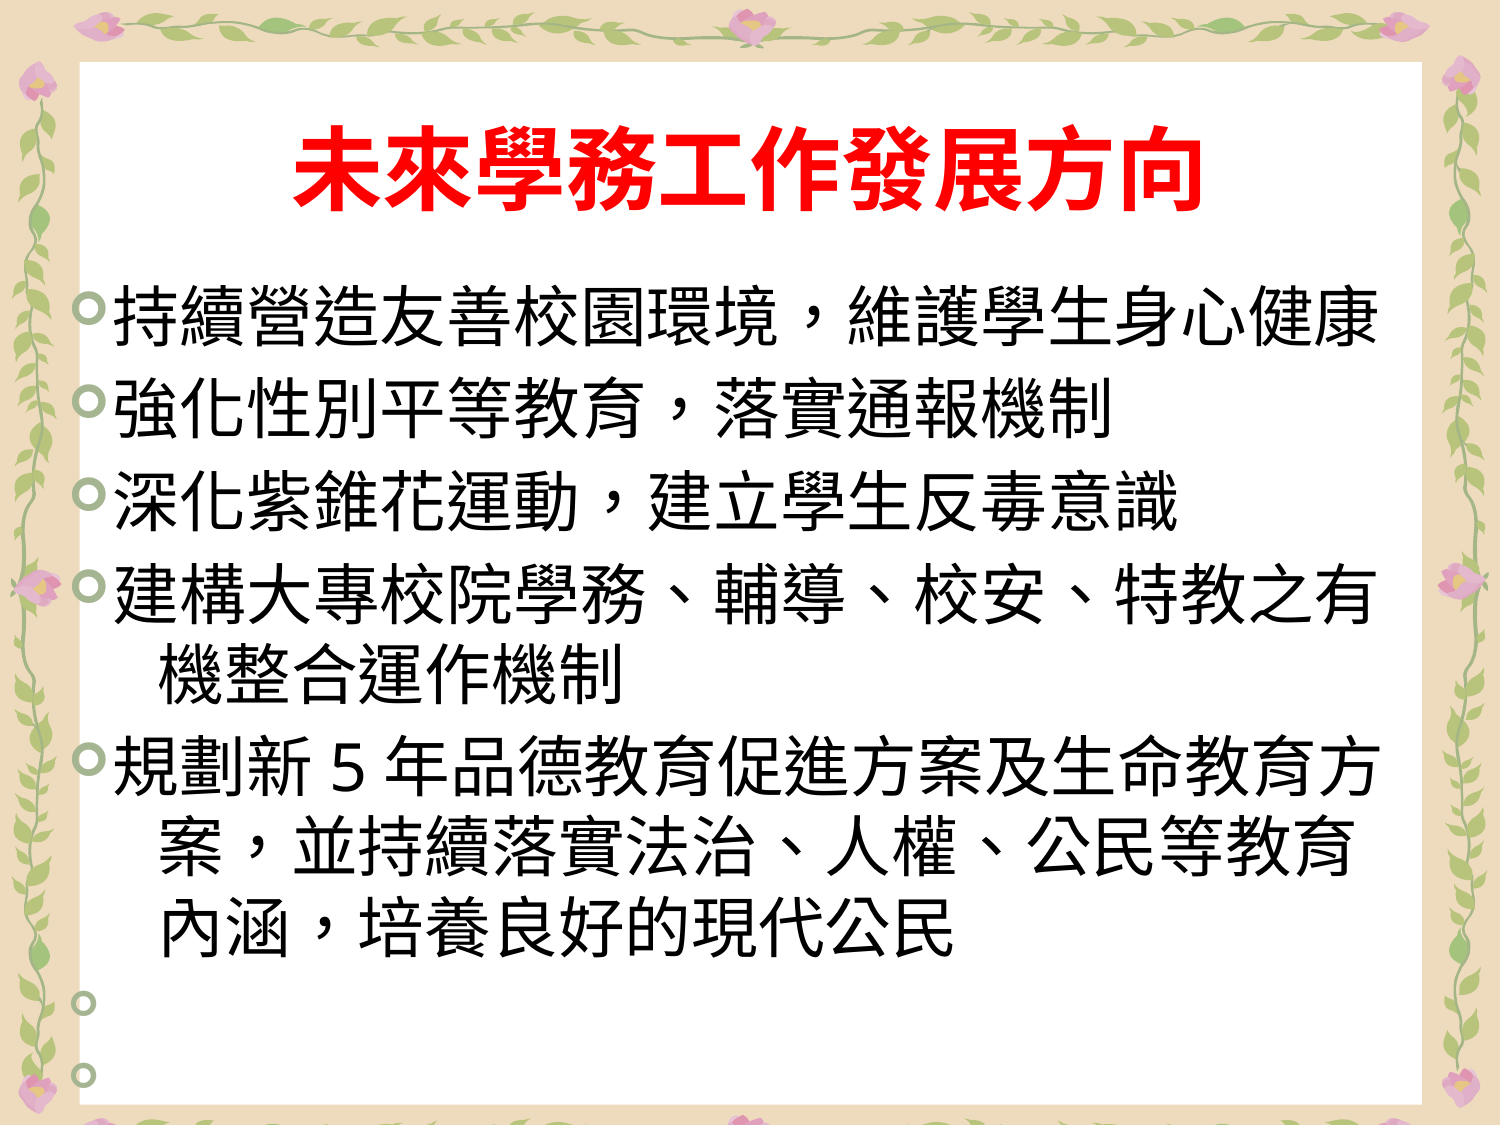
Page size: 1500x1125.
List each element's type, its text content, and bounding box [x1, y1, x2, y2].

picture [0, 0, 1500, 1125]
list 持續營造友善校園環境，維護學生身心健康 強化性別平等教育，落實通報機制 深化紫錐花運動，建立學生反毒意識 建構大專校院學務、輔導、校安、特教之有機整合運作機制 規劃新5年品德教育促進方案及生命教育方案，並持續落實法治、人權、公民等教育內涵，培養良好的現代公民 [53, 267, 1424, 1125]
title 未來學務工作發展方向 [193, 66, 1307, 229]
